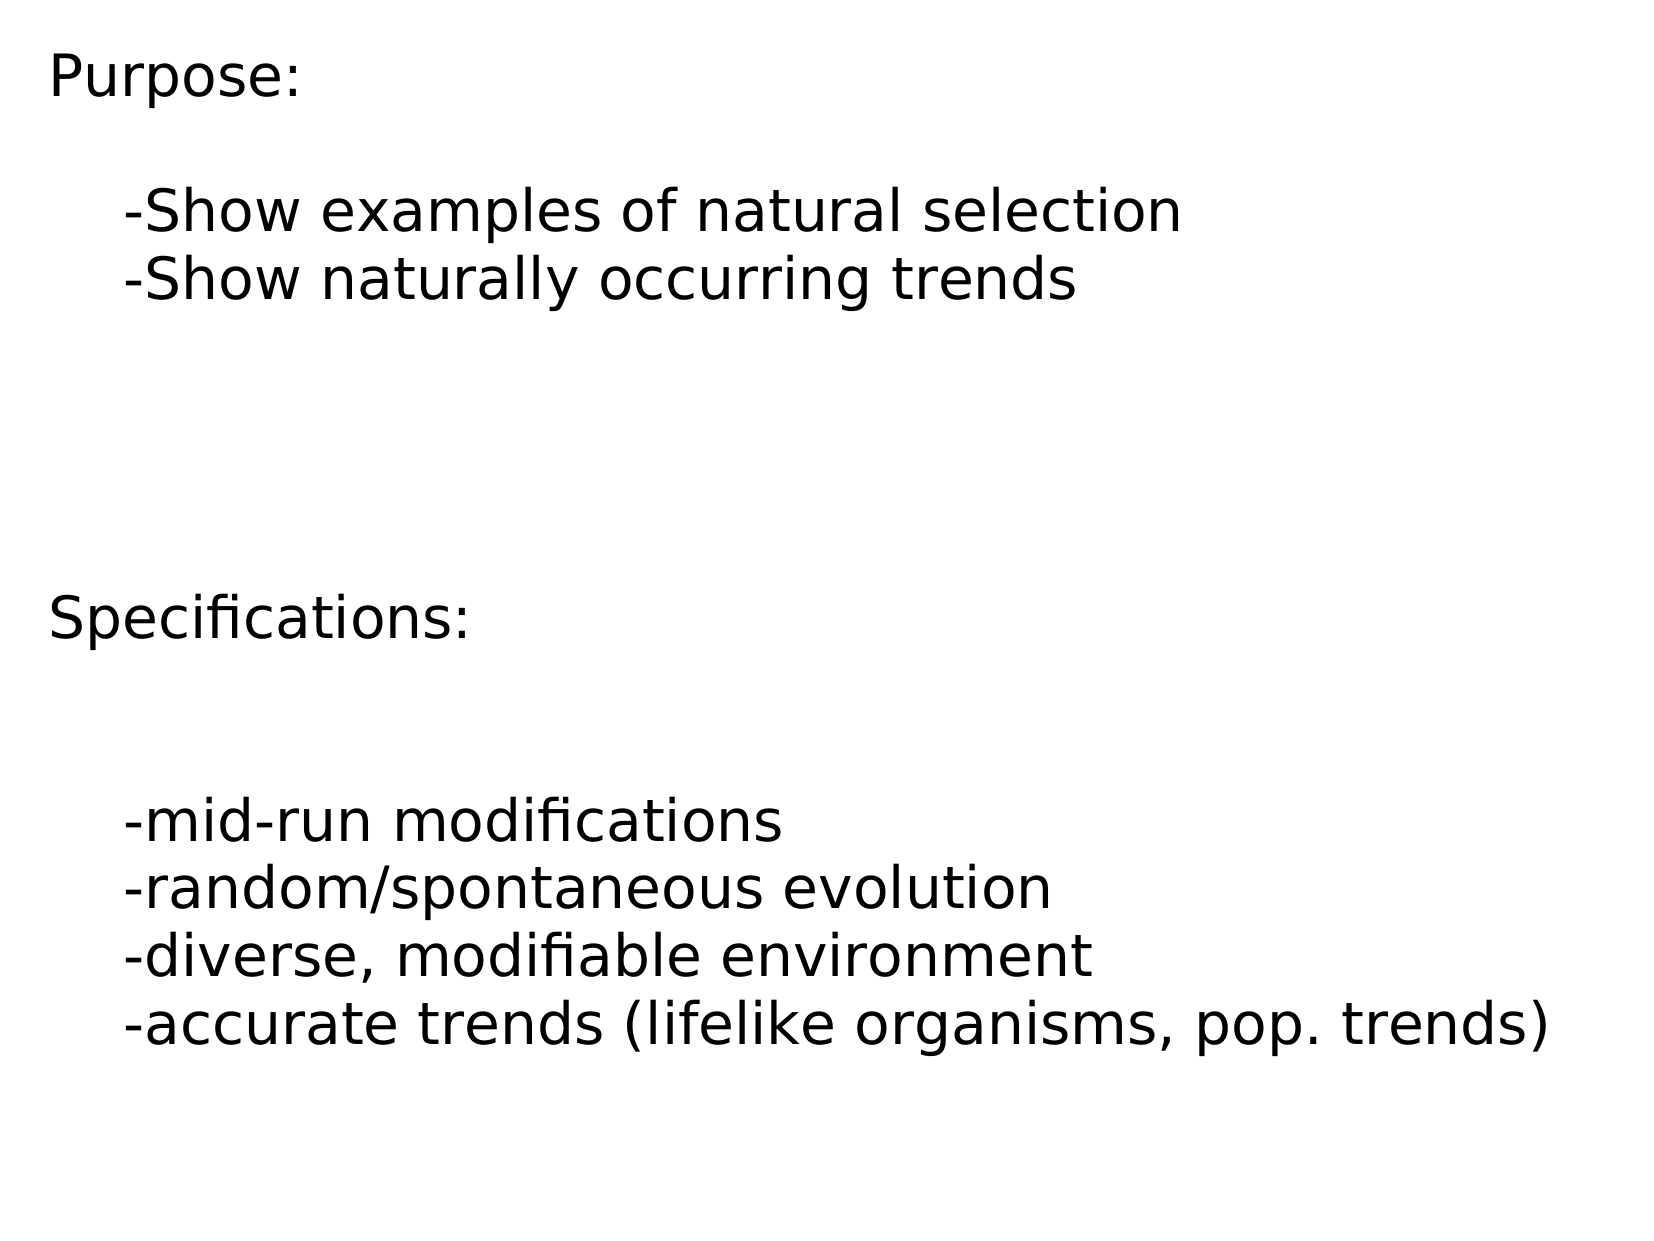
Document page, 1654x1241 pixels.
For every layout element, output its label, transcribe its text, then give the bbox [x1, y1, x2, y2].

text_box Purpose: -Show examples of natural selection -Show naturally occurring trends Specifications: -mid-run modifications -random/spontaneous evolution -diverse, modifiable environment -accurate trends (lifelike organisms, pop. trends) [33, 34, 1654, 1241]
